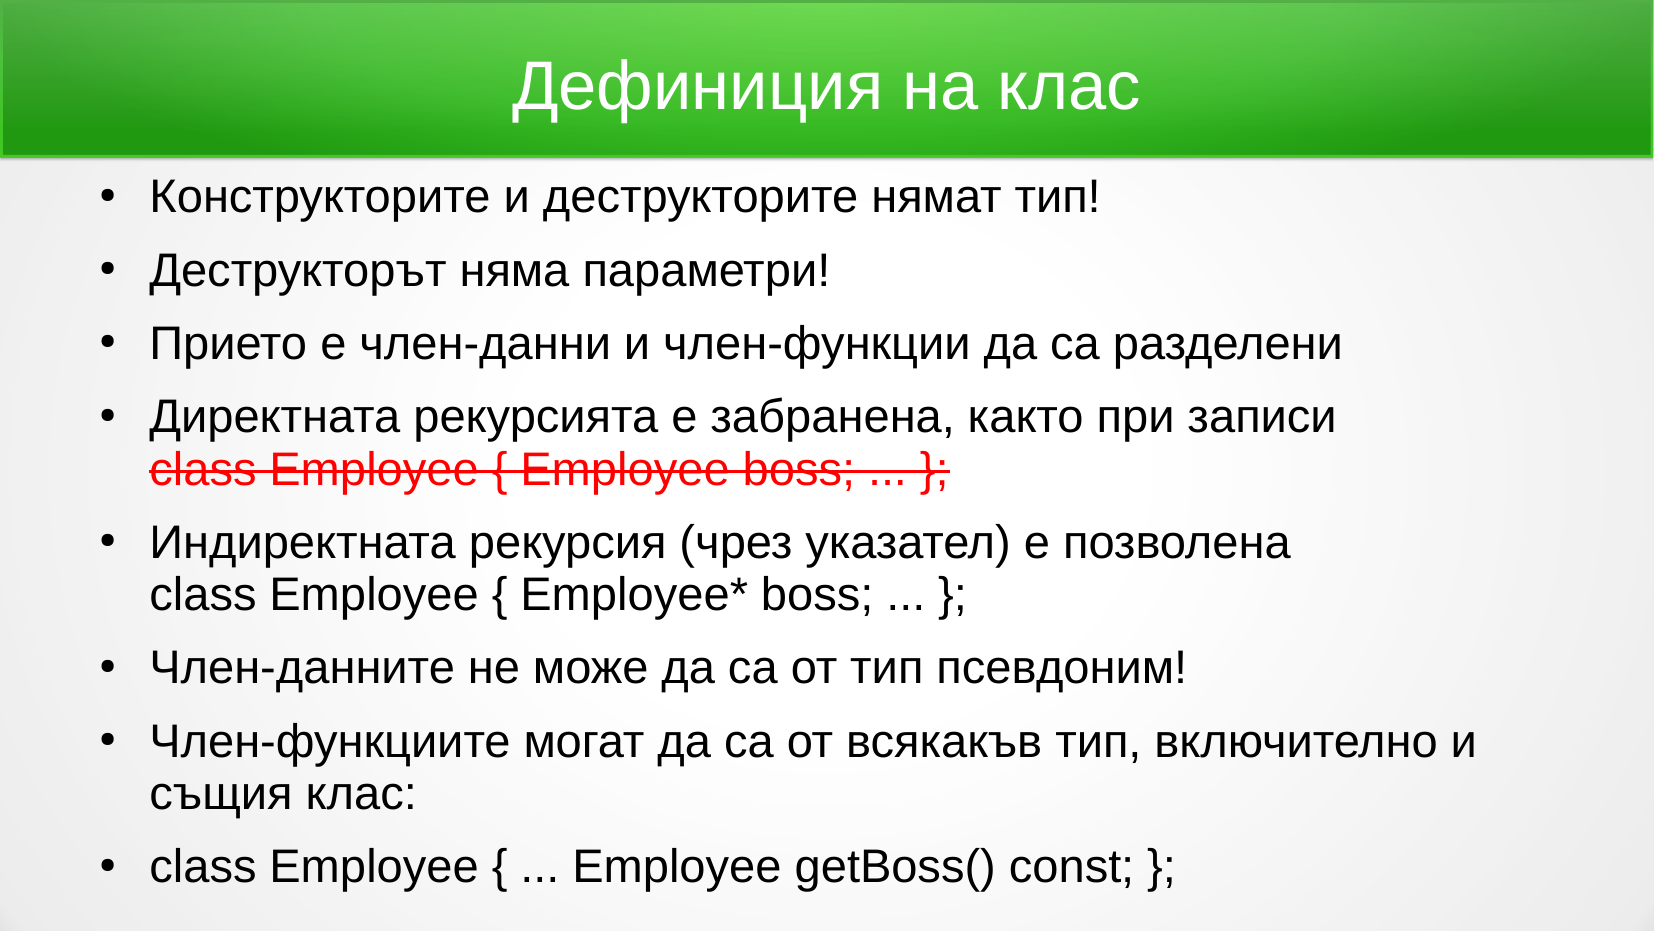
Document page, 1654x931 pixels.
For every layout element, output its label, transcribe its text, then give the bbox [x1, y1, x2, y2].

list Конструкторите и деструкторите нямат тип! Деструкторът няма параметри! Прието е член-данни и член-функции да са разделени Директната рекурсията е забранена, както при записи class Employee { Employee boss; ... }; Индиректната рекурсия (чрез указател) е позволена class Employee { Employee* boss; ... }; Член-данните не може да са от тип псевдоним! Член-функциите могат да са от всякакъв тип, включително и същия клас: class Employee { ... Employee getBoss() const; }; [82, 170, 1538, 898]
title Дефиниция на клас [82, 37, 1571, 135]
